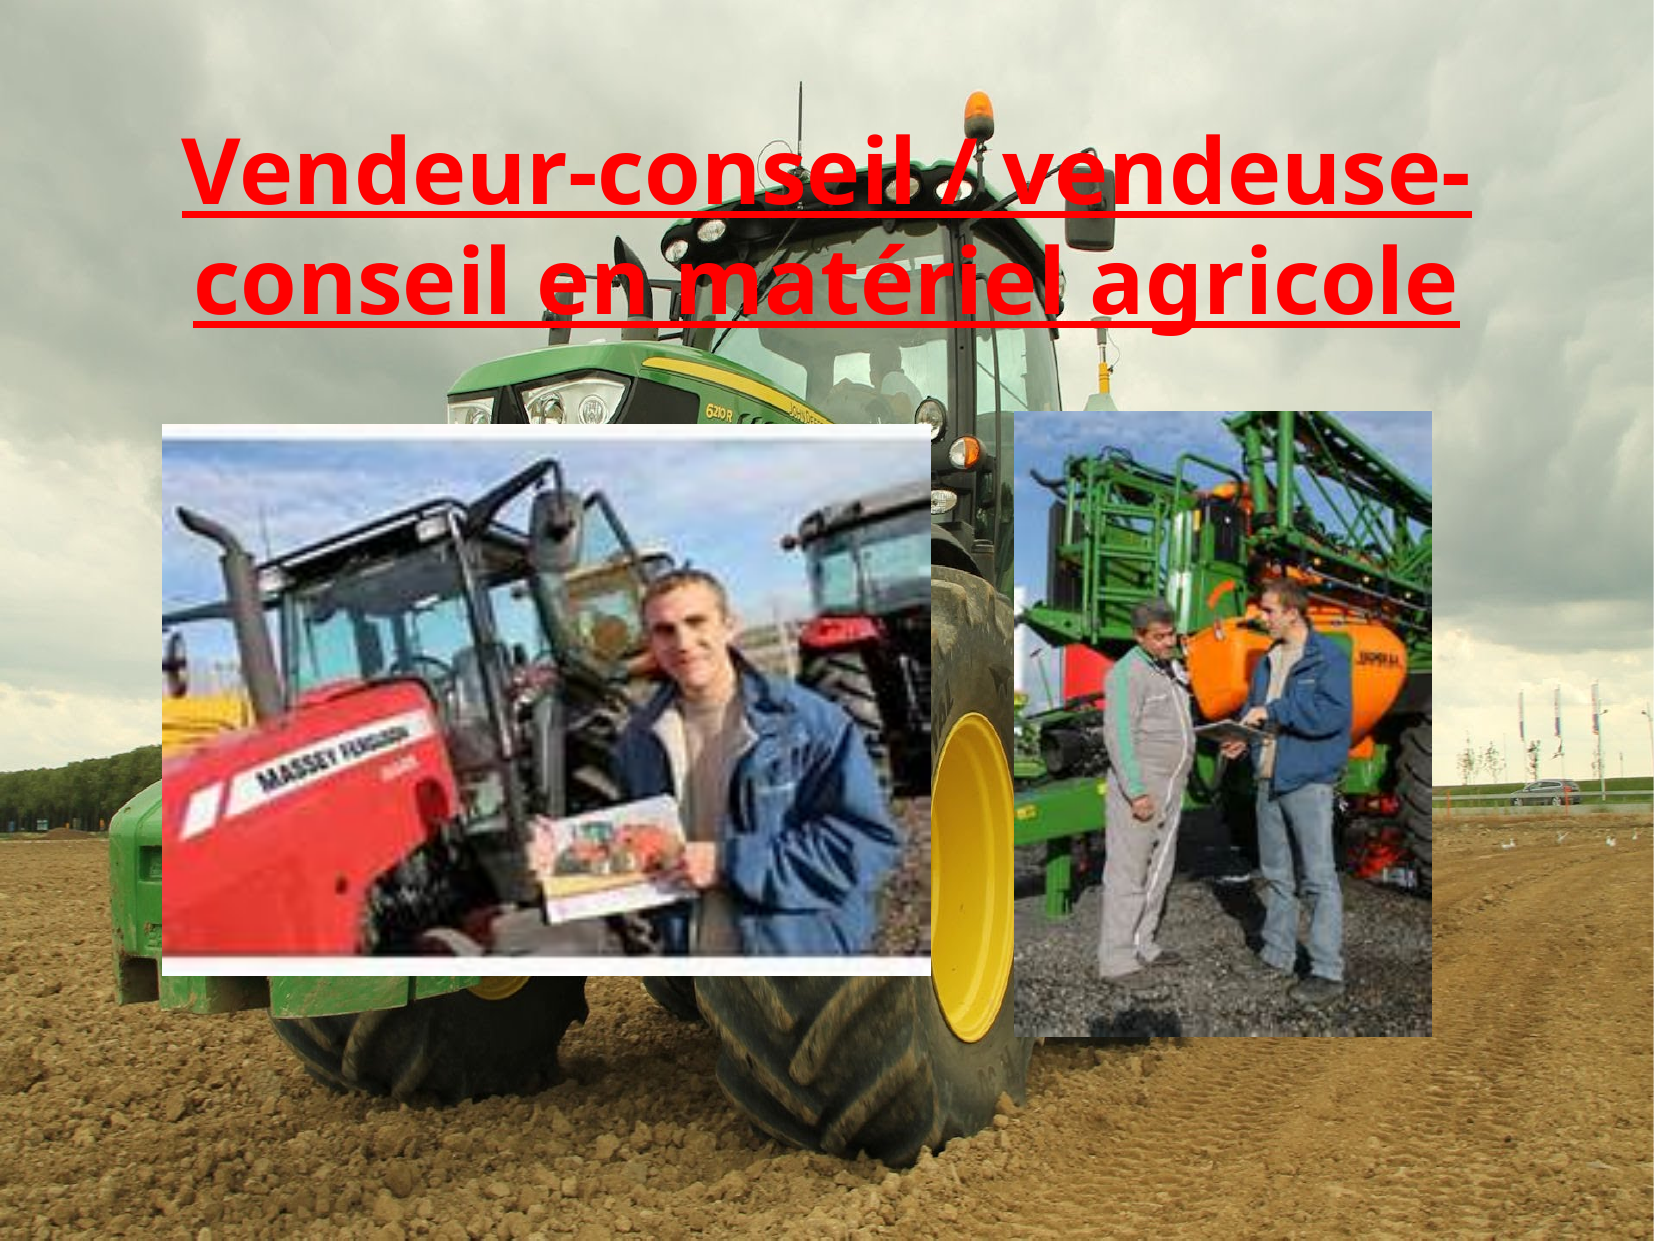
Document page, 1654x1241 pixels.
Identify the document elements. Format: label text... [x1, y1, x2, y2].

picture [0, 0, 1654, 1241]
title Vendeur-conseil / vendeuse-conseil en matériel agricole [124, 86, 1530, 360]
